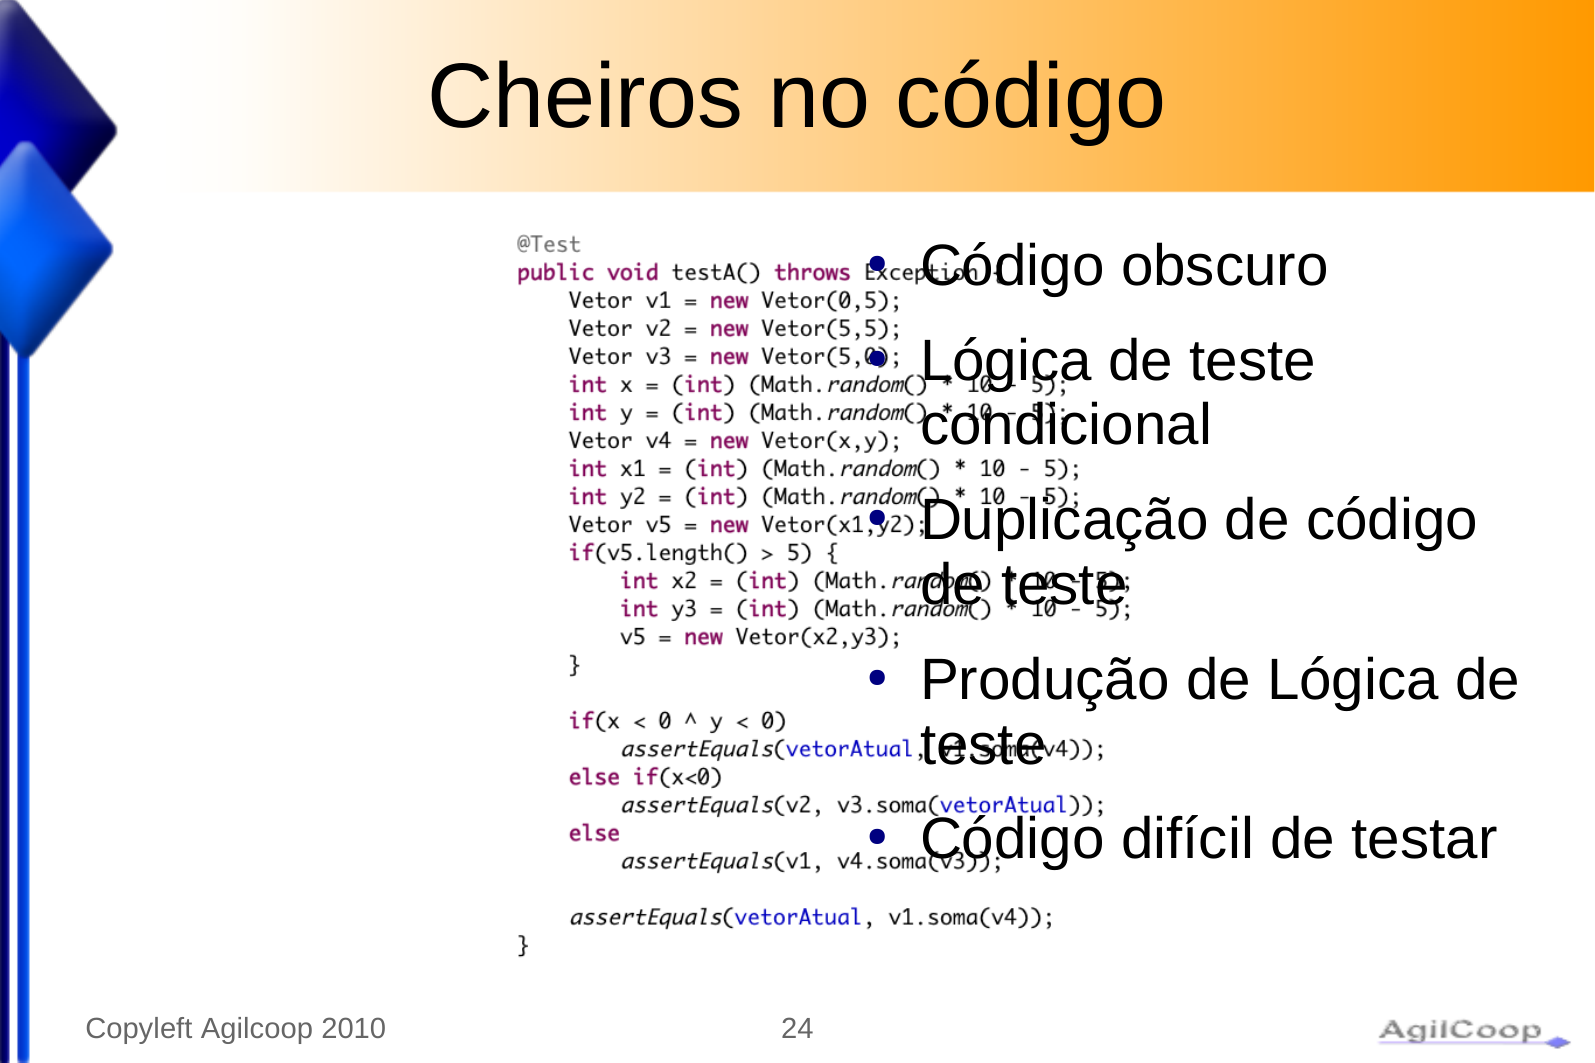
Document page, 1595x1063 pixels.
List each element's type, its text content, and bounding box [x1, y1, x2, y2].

title Cheiros no código [79, 6, 1515, 185]
picture [0, 0, 1595, 1063]
list Código obscuro Lógica de teste condicional Duplicação de código de teste Produção de Lógica de teste Código difícil de testar [849, 232, 1550, 947]
